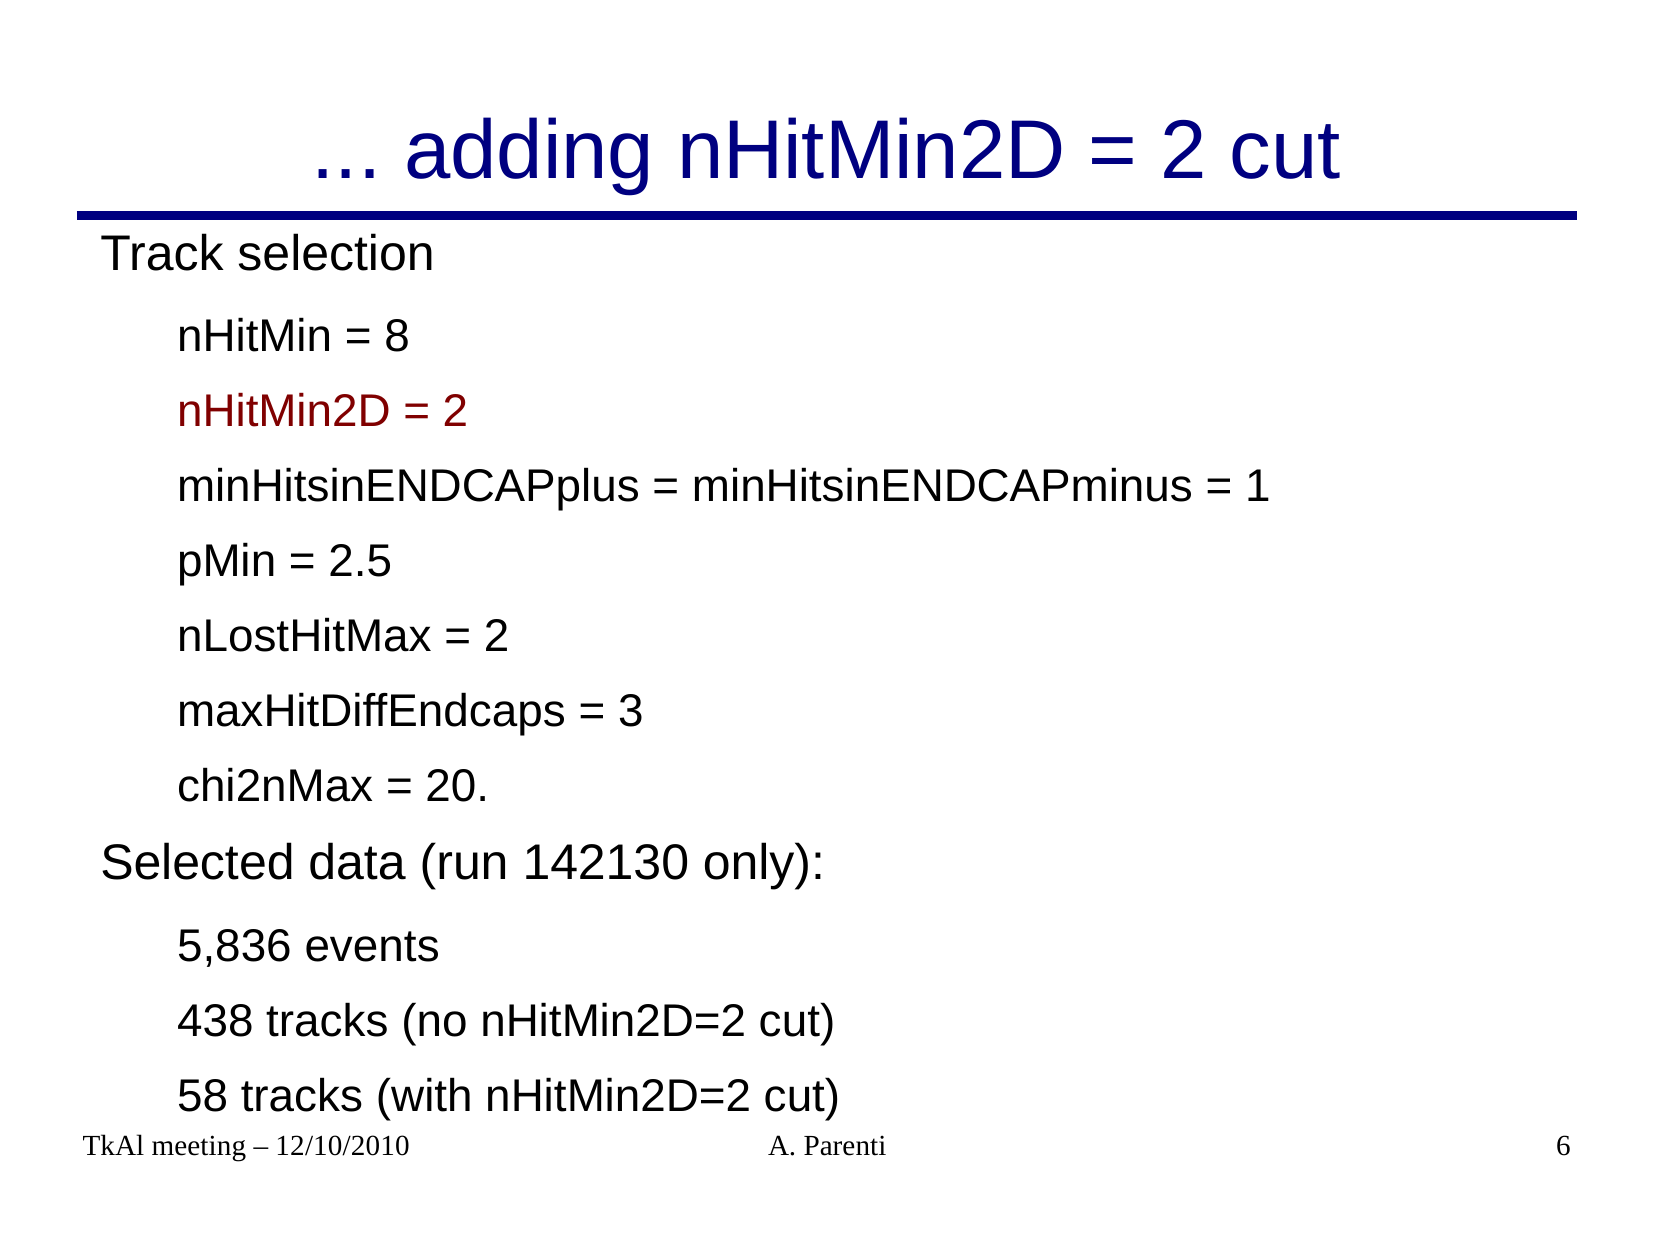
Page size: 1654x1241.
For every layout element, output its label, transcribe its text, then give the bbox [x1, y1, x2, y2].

title ... adding nHitMin2D = 2 cut [82, 75, 1571, 225]
list Track selection nHitMin = 8 nHitMin2D = 2 minHitsinENDCAPplus = minHitsinENDCAPminus = 1 pMin = 2.5 nLostHitMax = 2 maxHitDiffEndcaps = 3 chi2nMax = 20. Selected data (run 142130 only): 5,836 events 438 tracks (no nHitMin2D=2 cut) 58 tracks (with nHitMin2D=2 cut) [82, 225, 1571, 1121]
